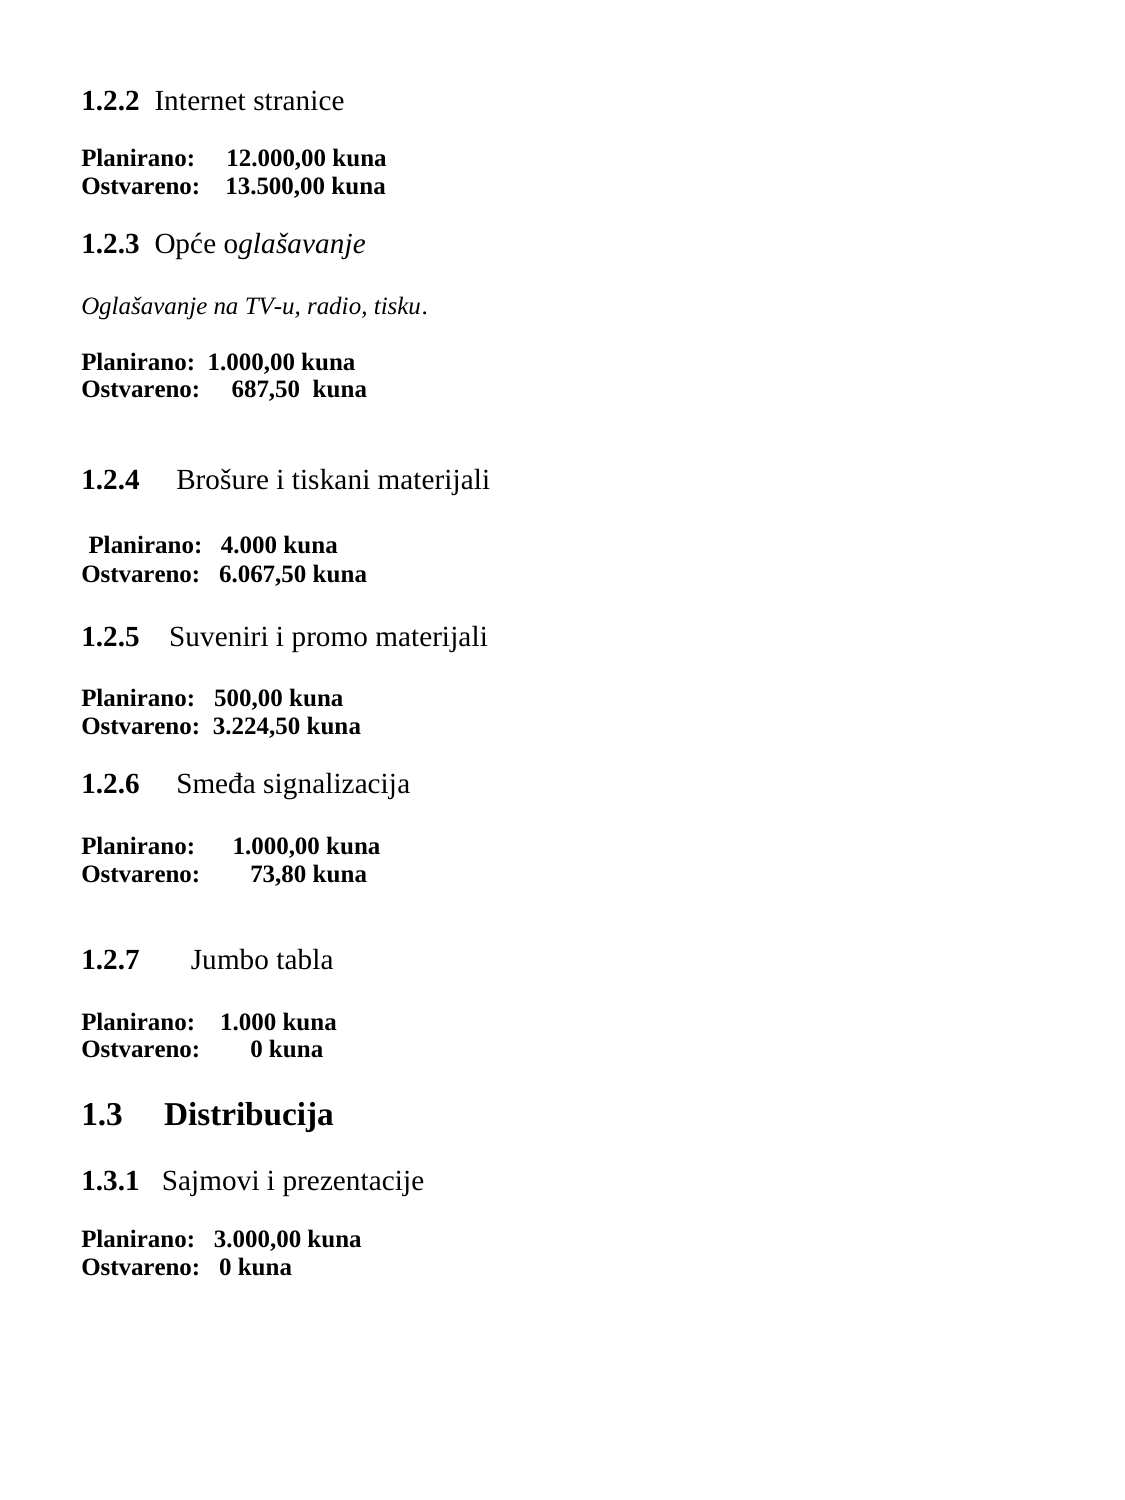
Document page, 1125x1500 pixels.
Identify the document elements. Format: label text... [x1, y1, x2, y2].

text_box 1.2.2 Internet stranice Planirano: 12.000,00 kuna Ostvareno: 13.500,00 kuna 1.2.3 Opće oglašavanje Oglašavanje na TV-u, radio, tisku. Planirano: 1.000,00 kuna Ostvareno: 687,50 kuna 1.2.4 Brošure i tiskani materijali Planirano: 4.000 kuna Ostvareno: 6.067,50 kuna 1.2.5 Suveniri i promo materijali Planirano: 500,00 kuna Ostvareno: 3.224,50 kuna 1.2.6 Smeđa signalizacija Planirano: 1.000,00 kuna Ostvareno: 73,80 kuna 1.2.7 Jumbo tabla Planirano: 1.000 kuna Ostvareno: 0 kuna 1.3 Distribucija 1.3.1 Sajmovi i prezentacije Planirano: 3.000,00 kuna Ostvareno: 0 kuna [66, 76, 960, 1500]
